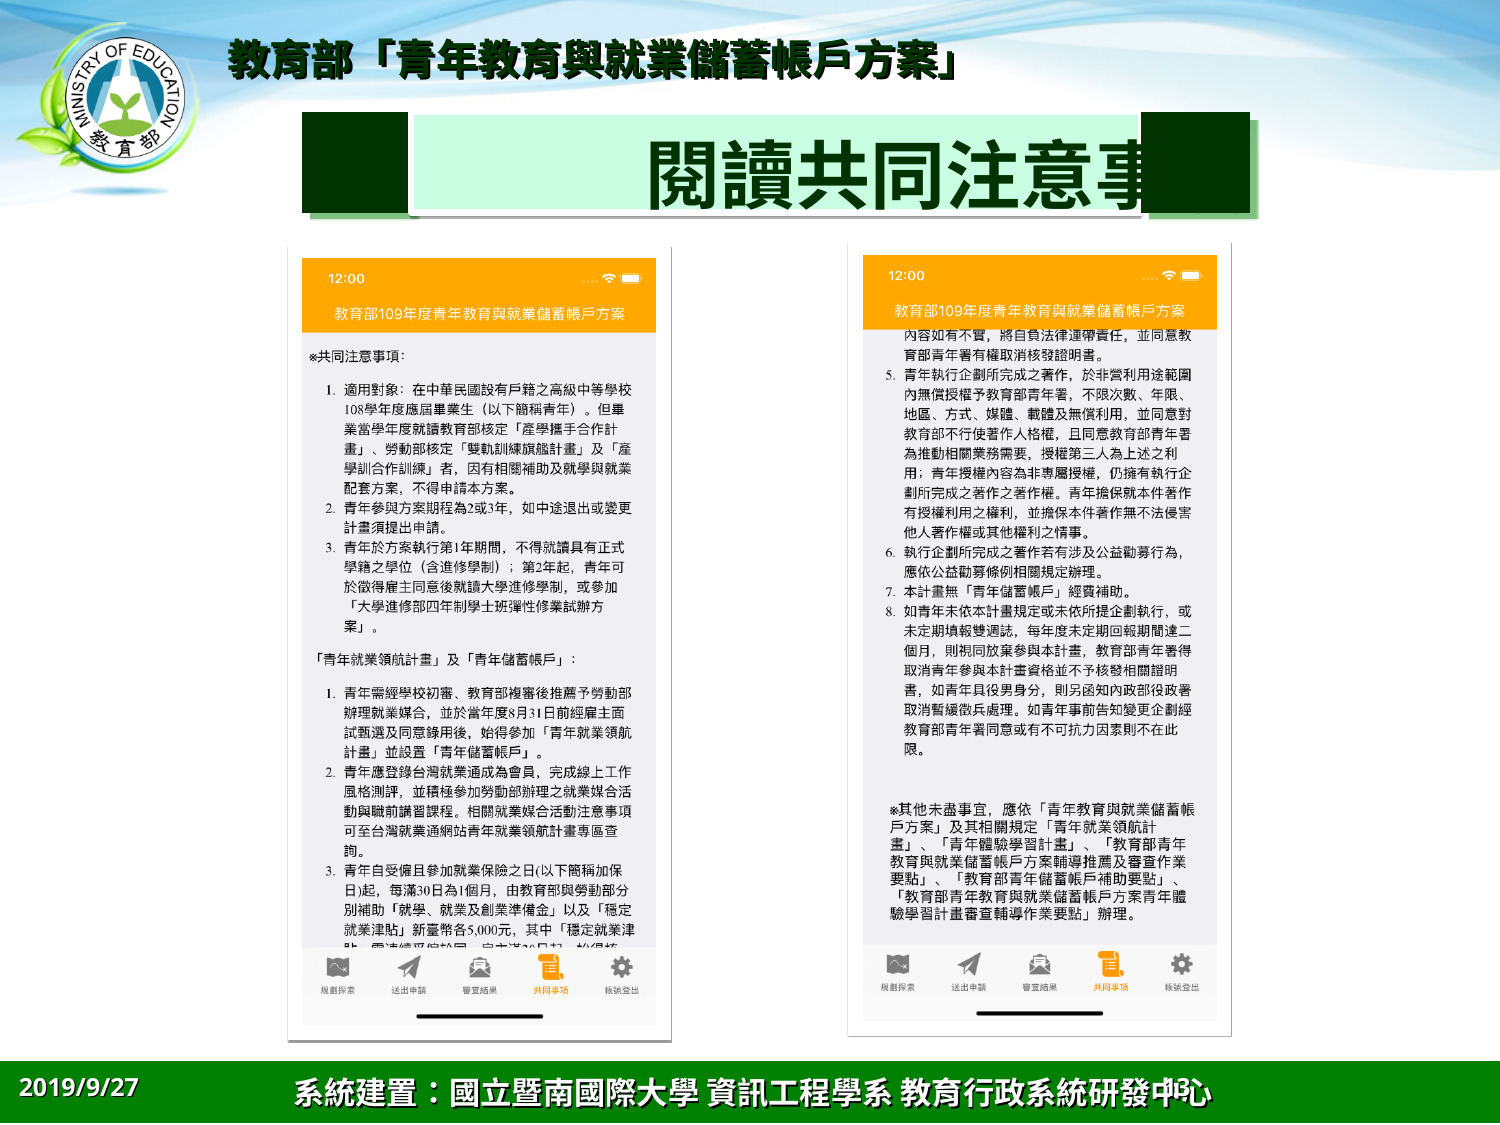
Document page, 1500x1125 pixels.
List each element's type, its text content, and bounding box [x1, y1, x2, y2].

picture [302, 258, 657, 1025]
picture [862, 254, 1217, 1022]
text_box 13 [1147, 1063, 1498, 1117]
text_box [1141, 112, 1250, 213]
text_box [302, 112, 411, 213]
text_box 2019/9/27 [3, 1063, 354, 1117]
text_box 閱讀共同注意事項 [411, 112, 1141, 213]
